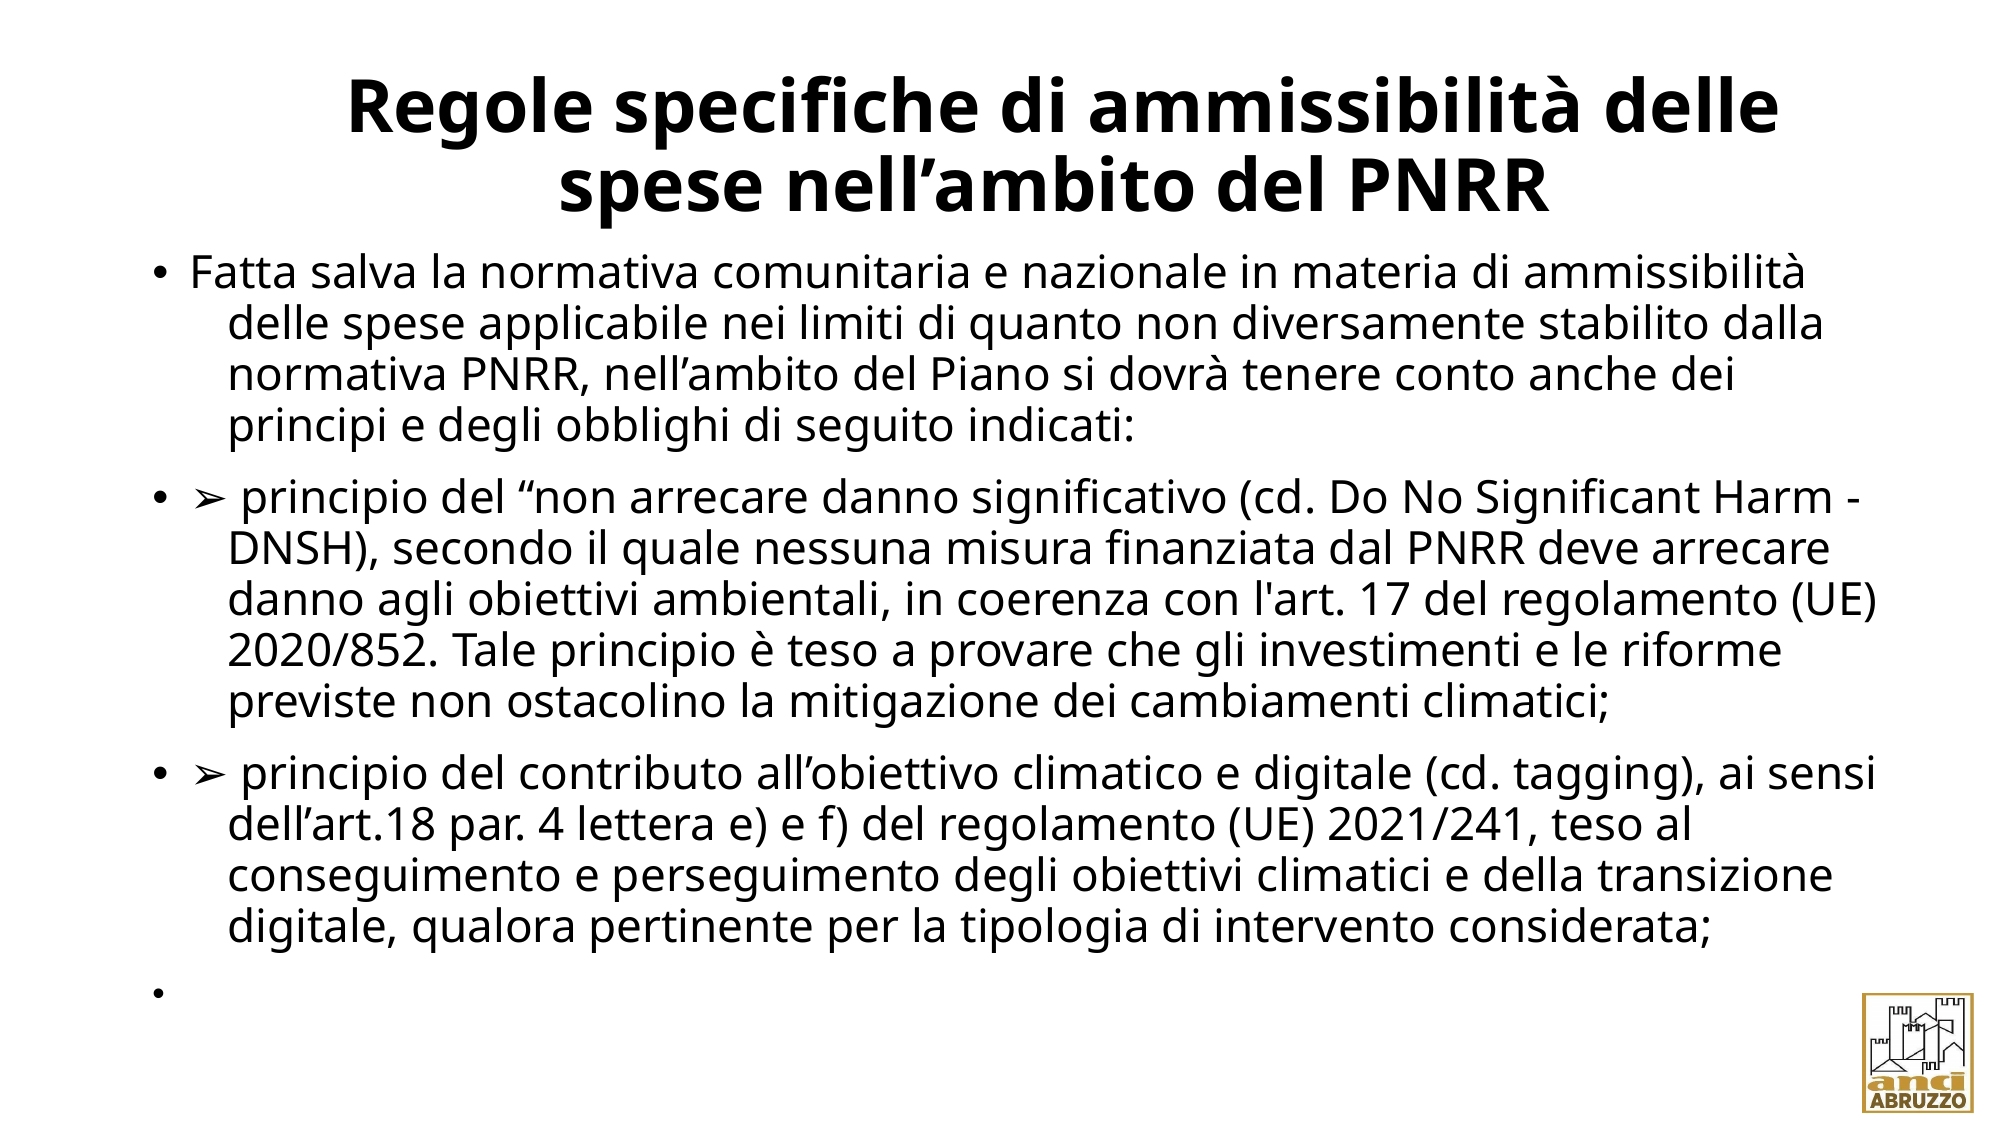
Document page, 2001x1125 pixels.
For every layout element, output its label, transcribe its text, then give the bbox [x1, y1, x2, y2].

title Regole specifiche di ammissibilità delle spese nell’ambito del PNRR [266, 61, 1863, 240]
list Fatta salva la normativa comunitaria e nazionale in materia di ammissibilità delle spese applicabile nei limiti di quanto non diversamente stabilito dalla normativa PNRR, nell’ambito del Piano si dovrà tenere conto anche dei principi e degli obblighi di seguito indicati: ➢ principio del “non arrecare danno significativo (cd. Do No Significant Harm - DNSH), secondo il quale nessuna misura finanziata dal PNRR deve arrecare danno agli obiettivi ambientali, in coerenza con l'art. 17 del regolamento (UE) 2020/852. Tale principio è teso a provare che gli investimenti e le riforme previste non ostacolino la mitigazione dei cambiamenti climatici; ➢ principio del contributo all’obiettivo climatico e digitale (cd. tagging), ai sensi dell’art.18 par. 4 lettera e) e f) del regolamento (UE) 2021/241, teso al conseguimento e perseguimento degli obiettivi climatici e della transizione digitale, qualora pertinente per la tipologia di intervento considerata; [137, 240, 1920, 1125]
